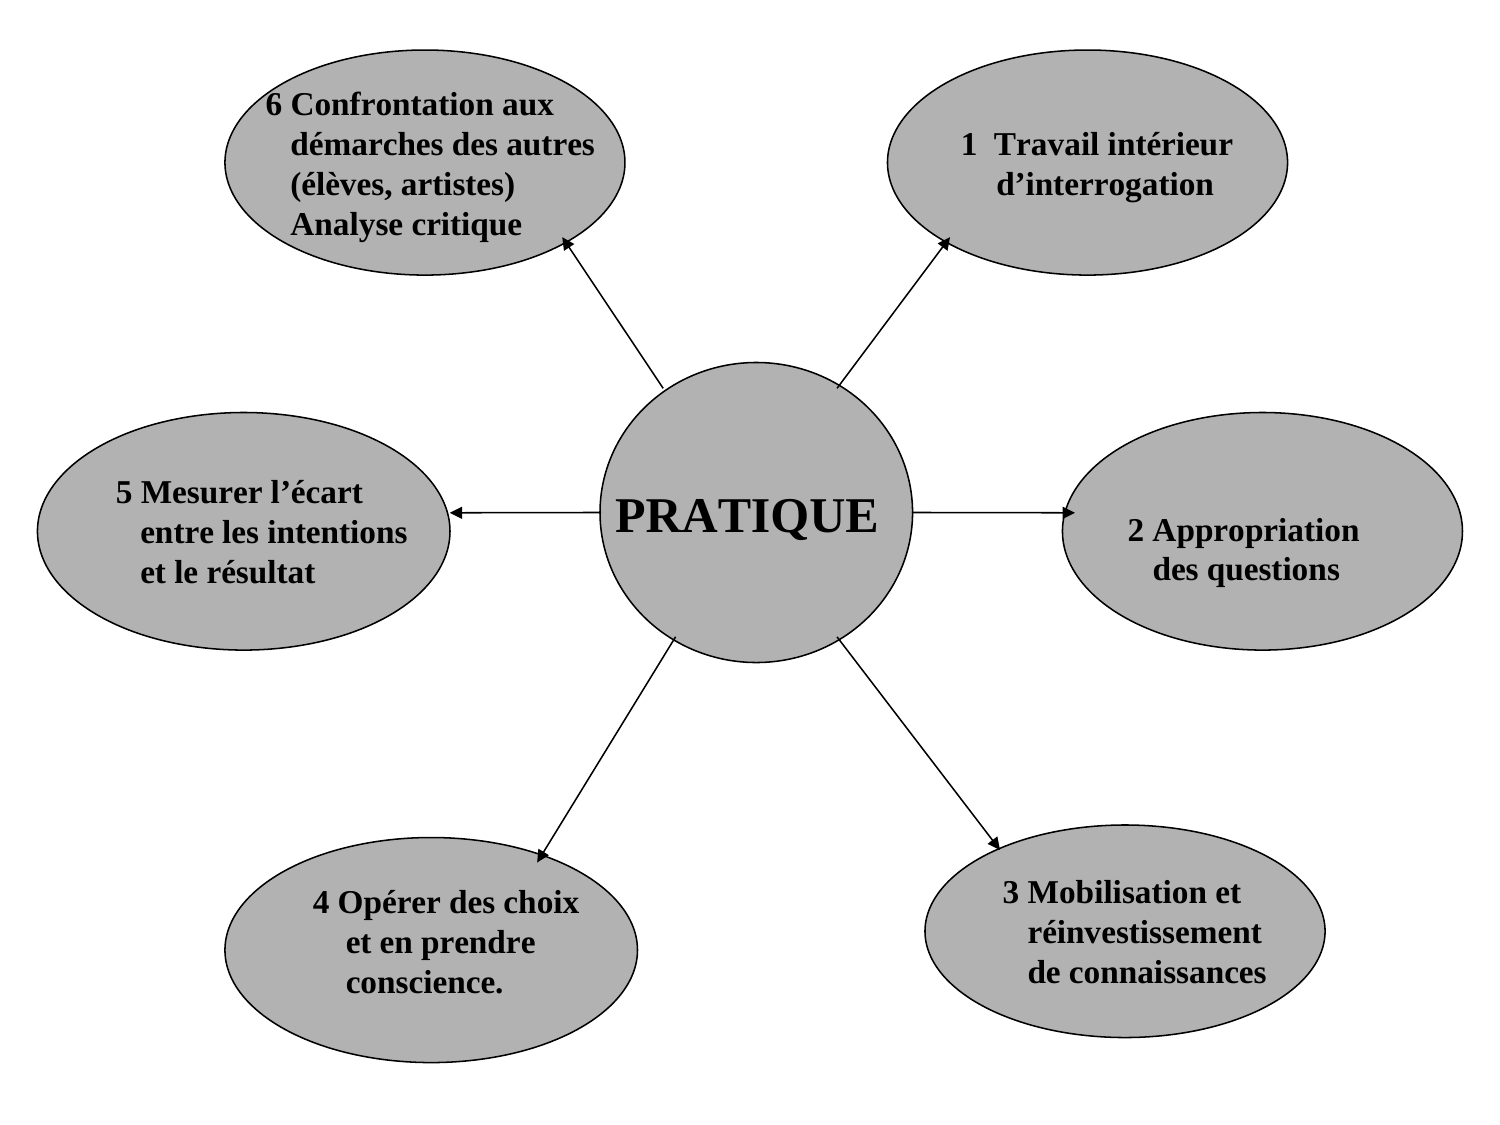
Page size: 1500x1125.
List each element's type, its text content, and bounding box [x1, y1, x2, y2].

text_box [424, 473, 451, 589]
text_box 3 Mobilisation et réinvestissement de connaissances [987, 862, 1283, 998]
text_box 4 Opérer des choix et en prendre conscience. [298, 872, 604, 1008]
text_box [301, 50, 549, 74]
text_box [224, 108, 250, 218]
text_box [37, 412, 415, 651]
text_box PRATIQUE [600, 474, 894, 551]
text_box 2 Appropriation des questions [1113, 499, 1384, 596]
text_box [924, 825, 1281, 1038]
text_box [605, 362, 913, 663]
text_box [224, 837, 638, 1063]
text_box [611, 121, 625, 204]
text_box 1 Travail intérieur d’interrogation [887, 50, 1288, 276]
text_box [1283, 866, 1326, 997]
text_box 6 Confrontation aux démarches des autres (élèves, artistes) Analyse critique [250, 74, 611, 251]
text_box 5 Mesurer l’écart entre les intentions et le résultat [100, 462, 424, 598]
text_box [301, 251, 549, 276]
text_box [1062, 412, 1463, 651]
